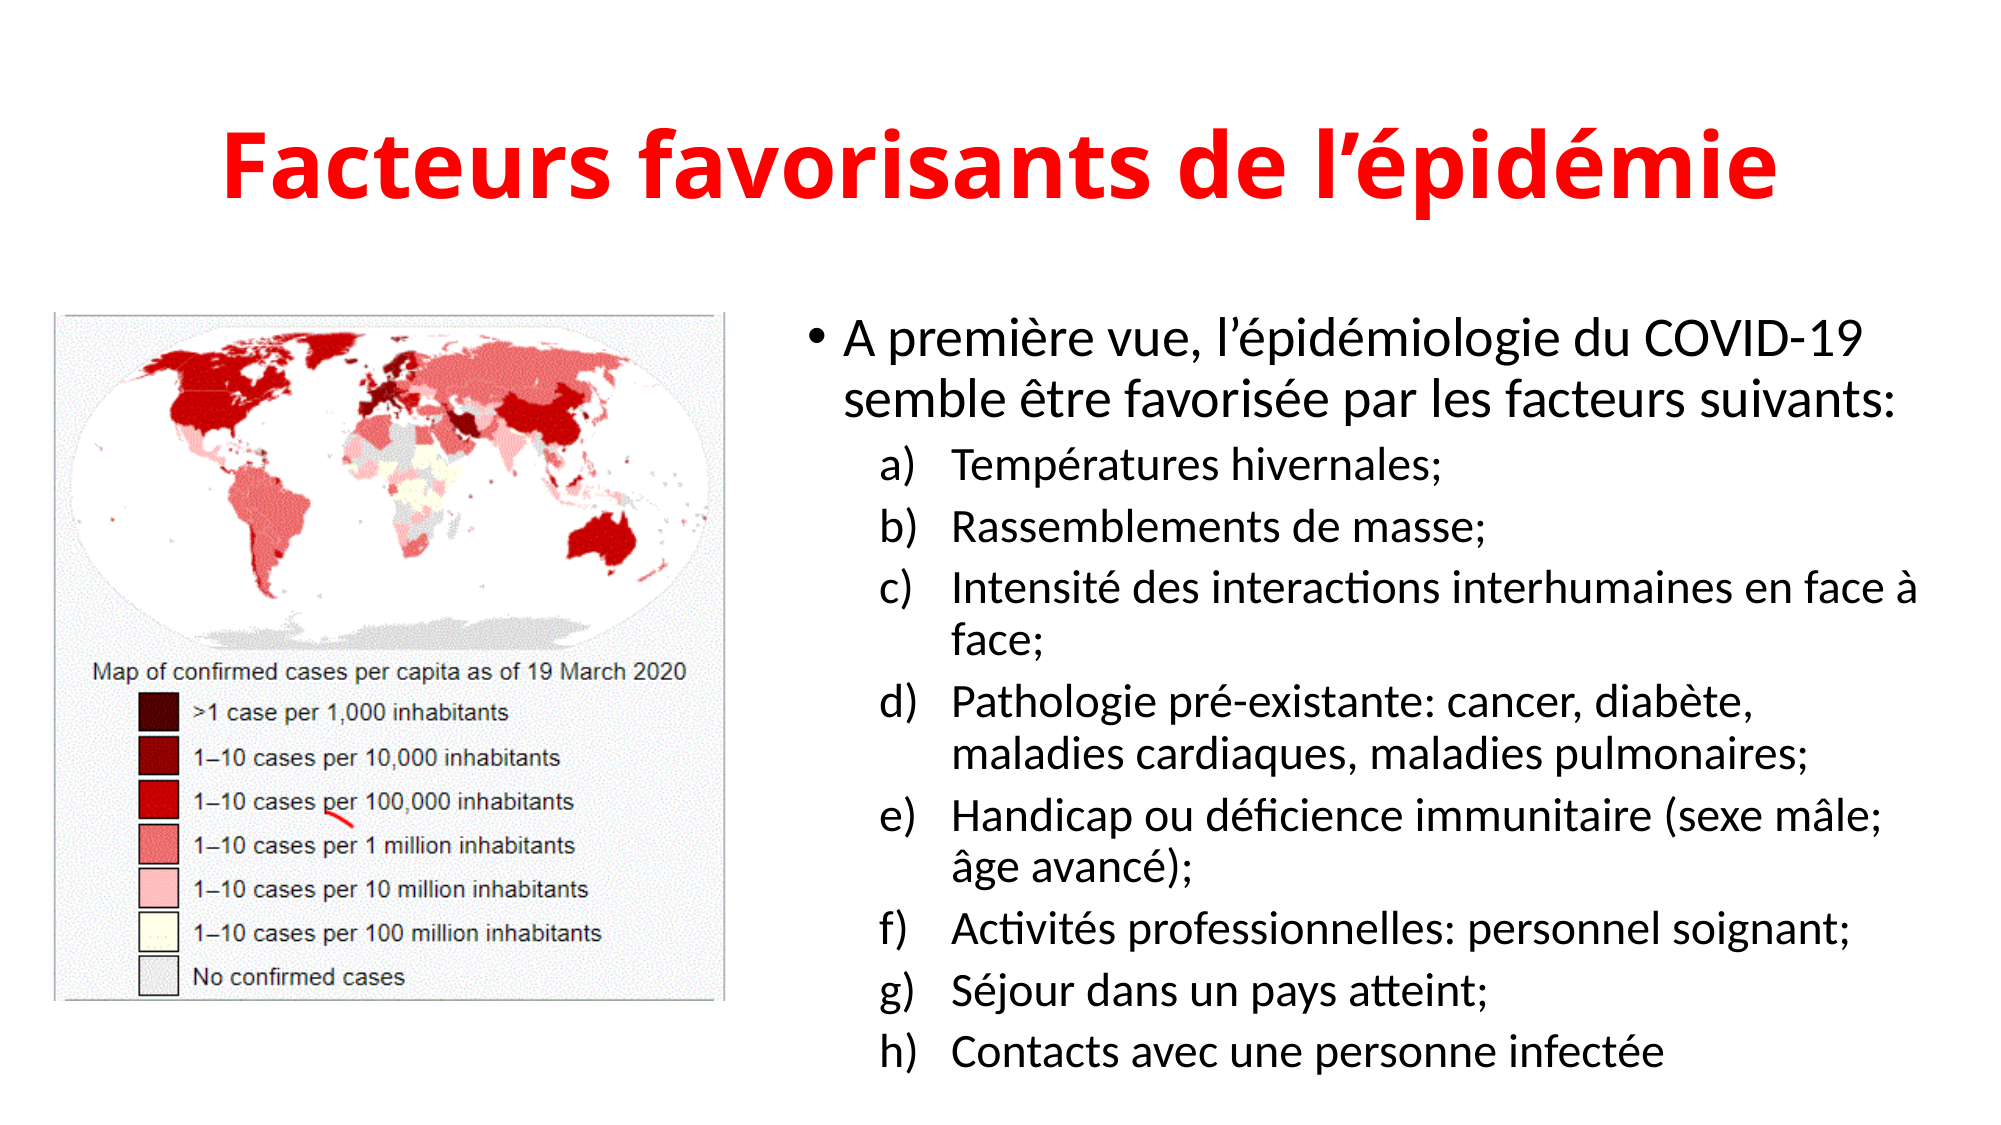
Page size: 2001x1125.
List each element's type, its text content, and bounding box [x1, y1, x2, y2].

title Facteurs favorisants de l’épidémie [137, 59, 1863, 278]
list A première vue, l’épidémiologie du COVID-19 semble être favorisée par les facteurs suivants: Températures hivernales; Rassemblements de masse; Intensité des interactions interhumaines en face à face; Pathologie pré-existante: cancer, diabète, maladies cardiaques, maladies pulmonaires; Handicap ou déficience immunitaire (sexe mâle; âge avancé); Activités professionnelles: personnel soignant; Séjour dans un pays atteint; Contacts avec une personne infectée [792, 301, 1944, 1098]
picture [48, 312, 730, 1001]
